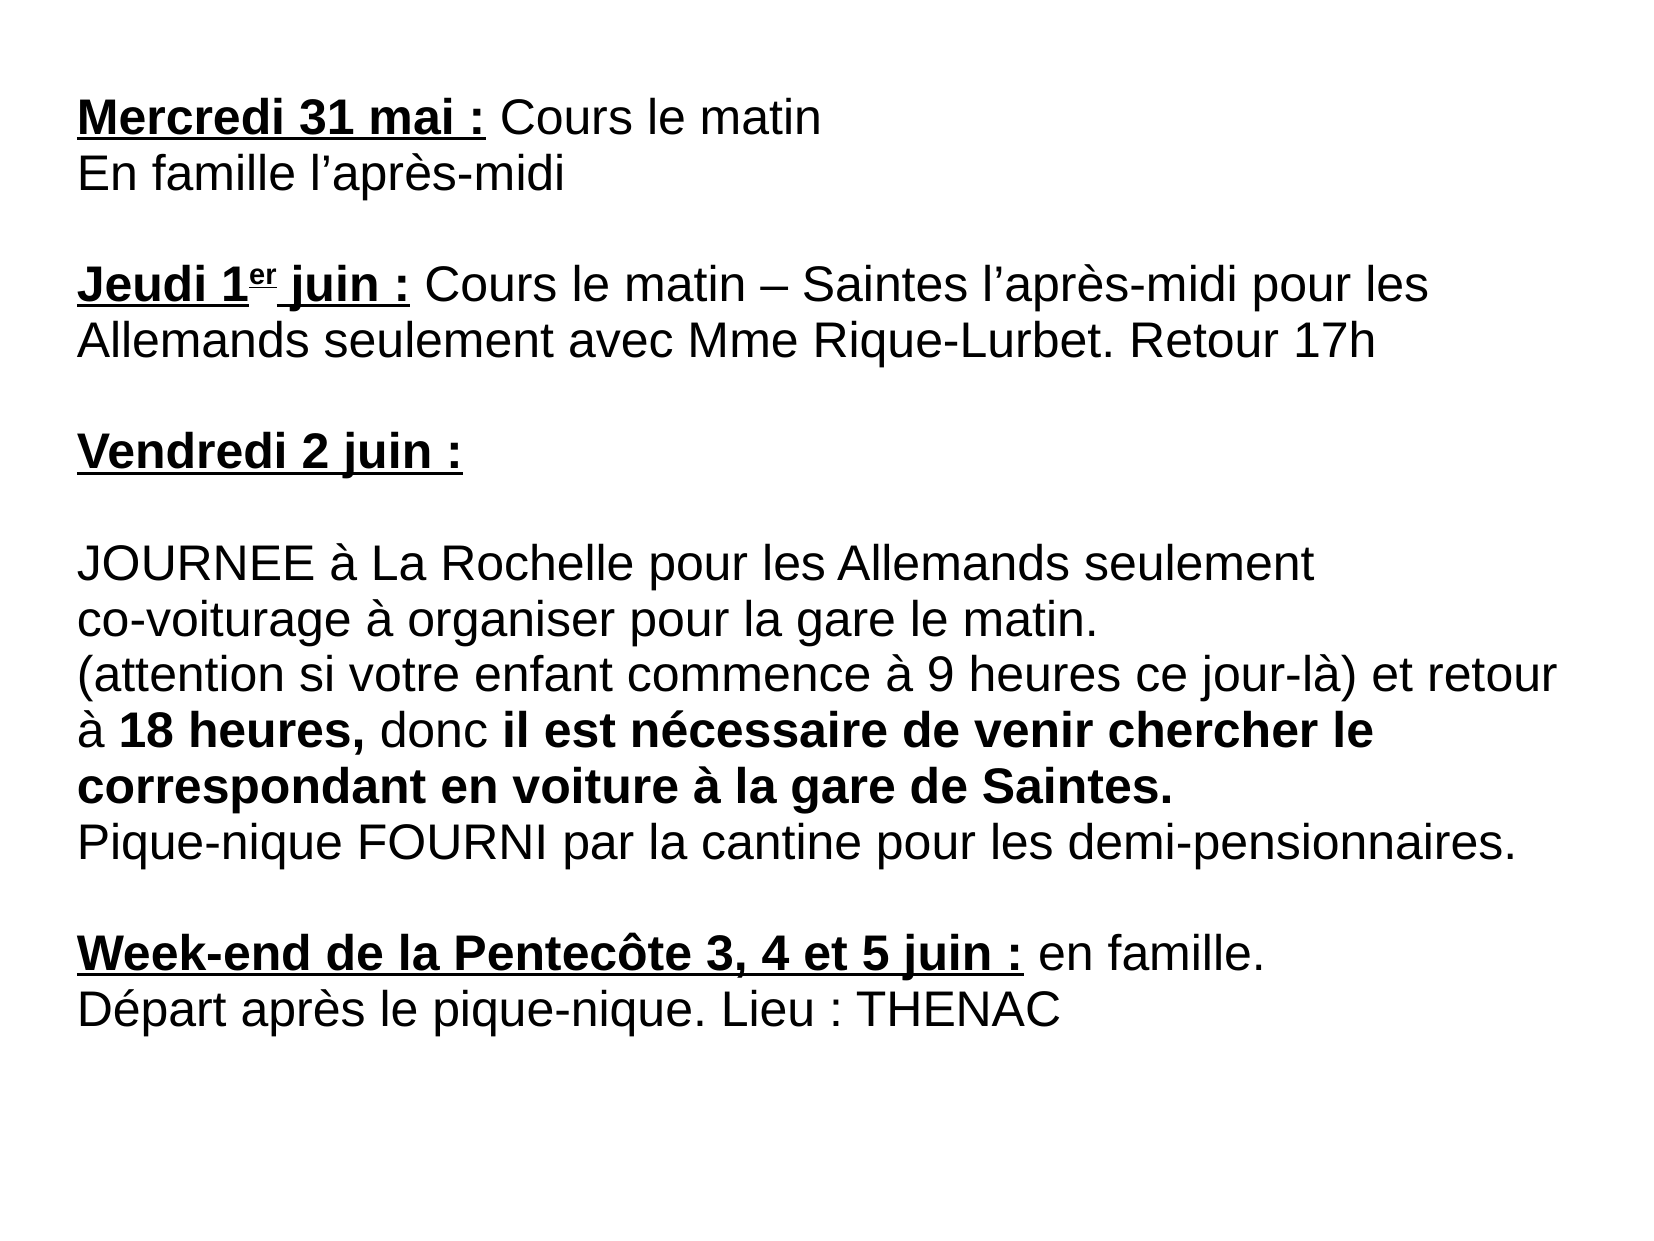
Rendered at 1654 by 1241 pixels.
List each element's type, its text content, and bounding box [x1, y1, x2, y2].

title Mercredi 31 mai : Cours le matin En famille l’après-midi Jeudi 1er juin : Cours le matin – Saintes l’après-midi pour les Allemands seulement avec Mme Rique-Lurbet. Retour 17h Vendredi 2 juin : JOURNEE à La Rochelle pour les Allemands seulement co-voiturage à organiser pour la gare le matin. (attention si votre enfant commence à 9 heures ce jour-là) et retour à 18 heures, donc il est nécessaire de venir chercher le correspondant en voiture à la gare de Saintes. Pique-nique FOURNI par la cantine pour les demi-pensionnaires. Week-end de la Pentecôte 3, 4 et 5 juin : en famille. Départ après le pique-nique. Lieu : THENAC [76, 82, 1565, 1212]
